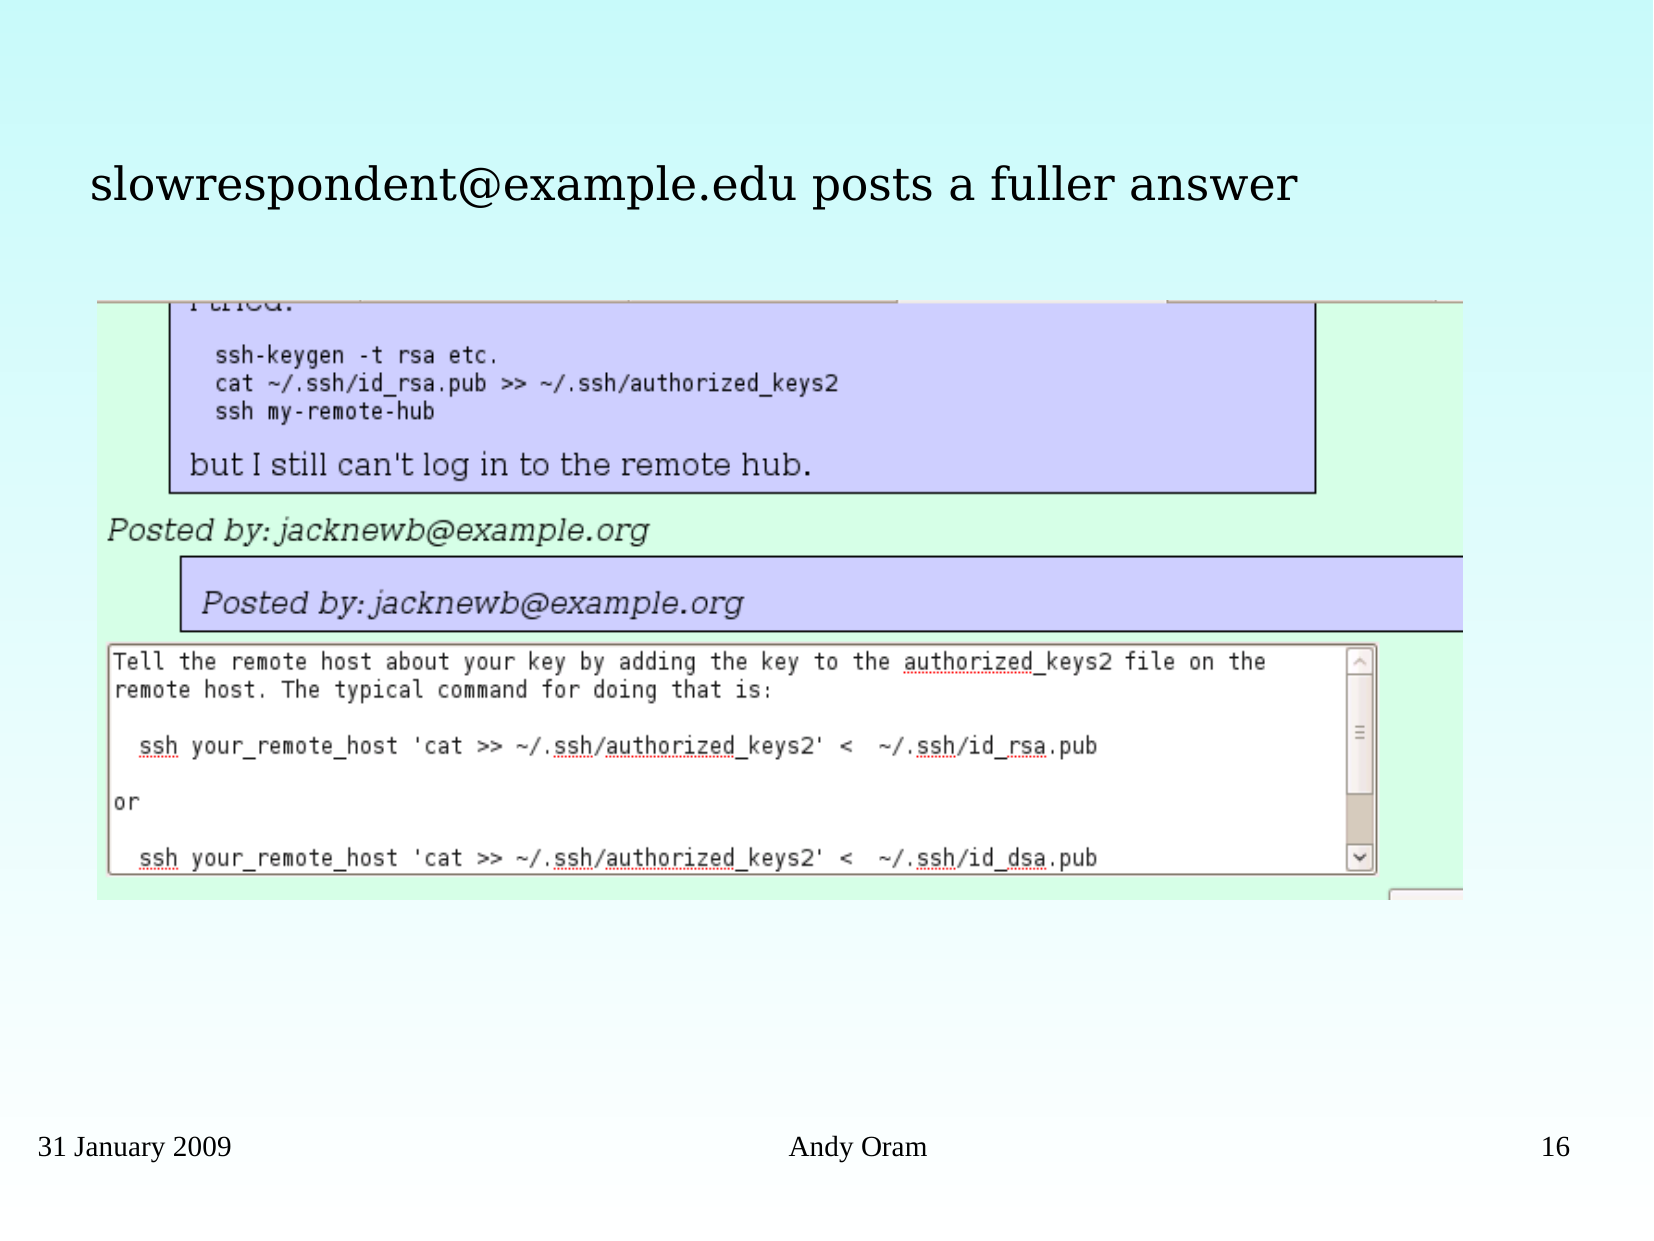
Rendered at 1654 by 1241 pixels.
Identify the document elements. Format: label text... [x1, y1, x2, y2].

picture [97, 300, 1463, 901]
text_box slowrespondent@example.edu posts a fuller answer [75, 150, 1538, 338]
